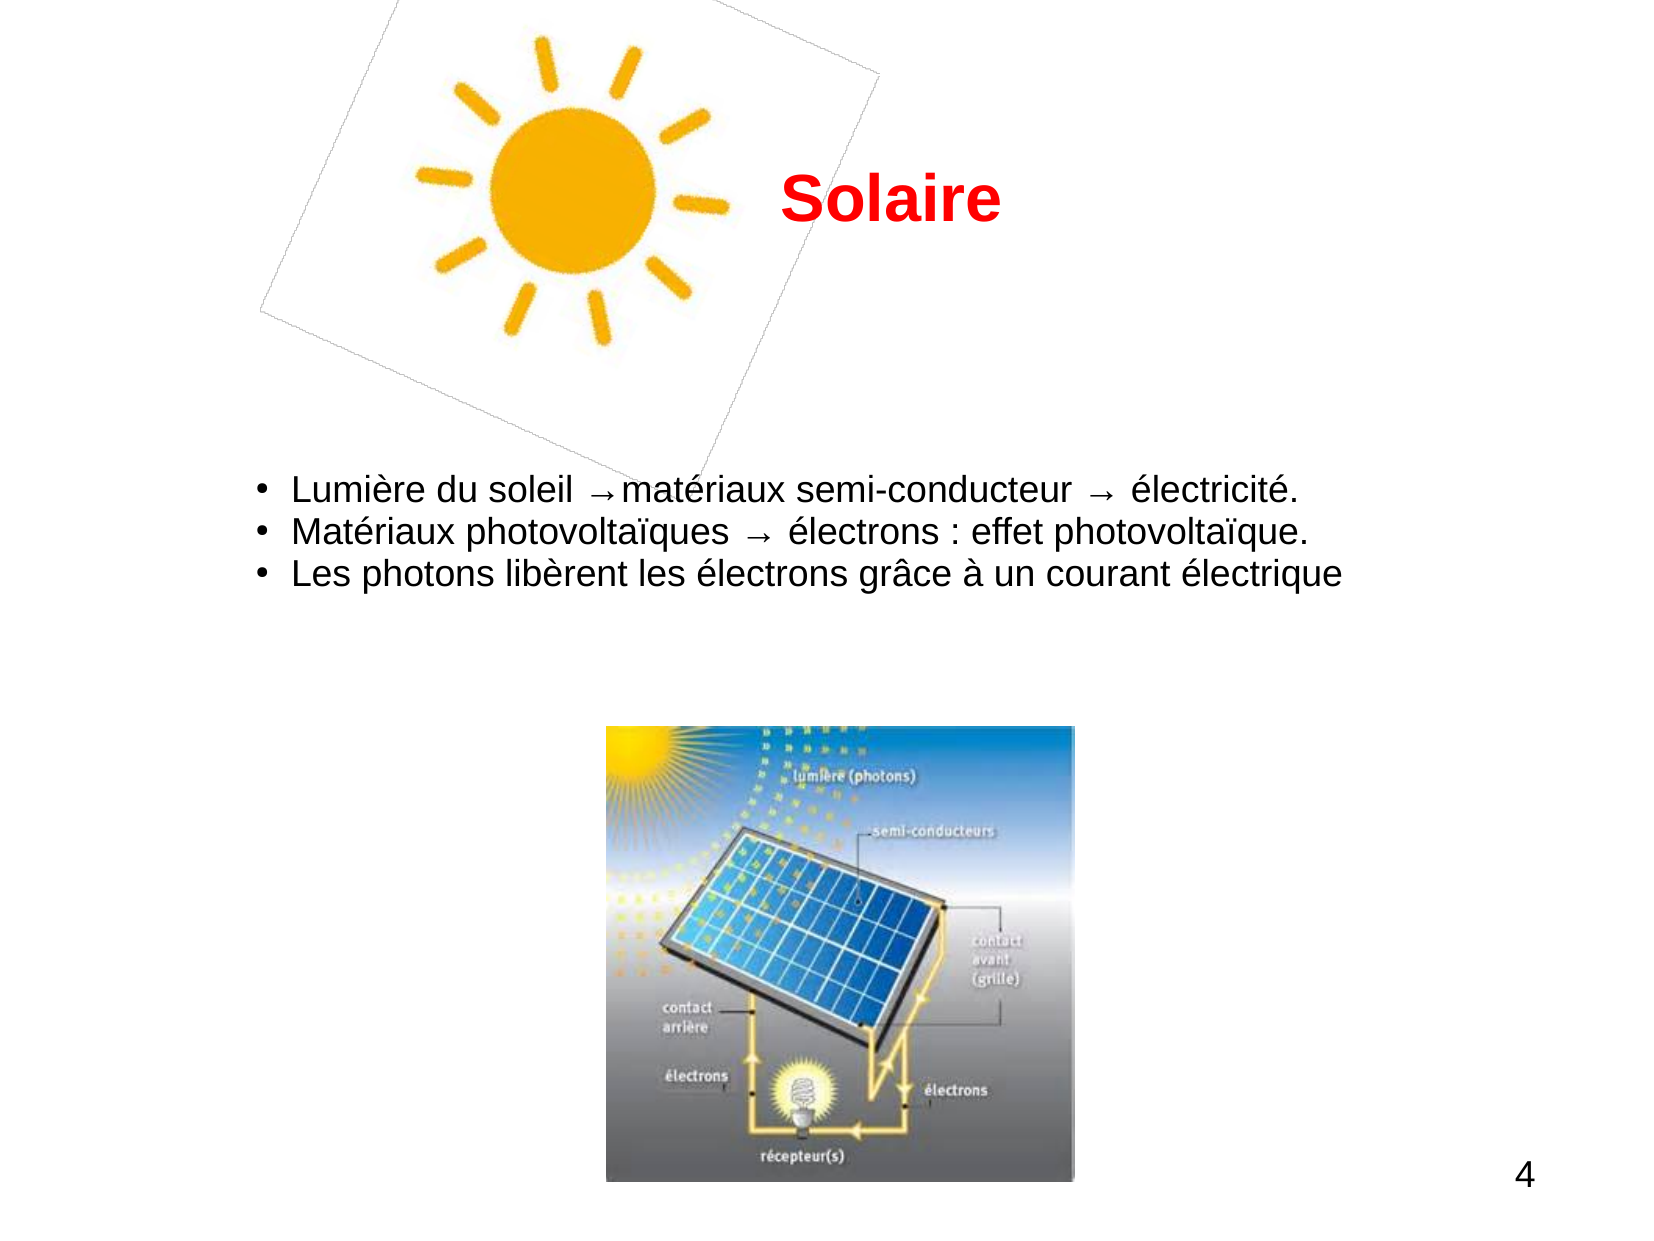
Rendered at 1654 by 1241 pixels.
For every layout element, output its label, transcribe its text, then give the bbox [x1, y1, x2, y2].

picture [606, 726, 1075, 1182]
text_box 4 [1500, 1145, 1607, 1203]
picture [330, 0, 880, 153]
picture [259, 244, 804, 413]
text_box Solaire [271, 153, 1512, 244]
text_box Lumière du soleil →matériaux semi-conducteur → électricité. Matériaux photovoltaïques → électrons : effet photovoltaïque. Les photons libèrent les électrons grâce à un courant électrique [240, 461, 1359, 603]
text_box [70, 413, 1642, 471]
